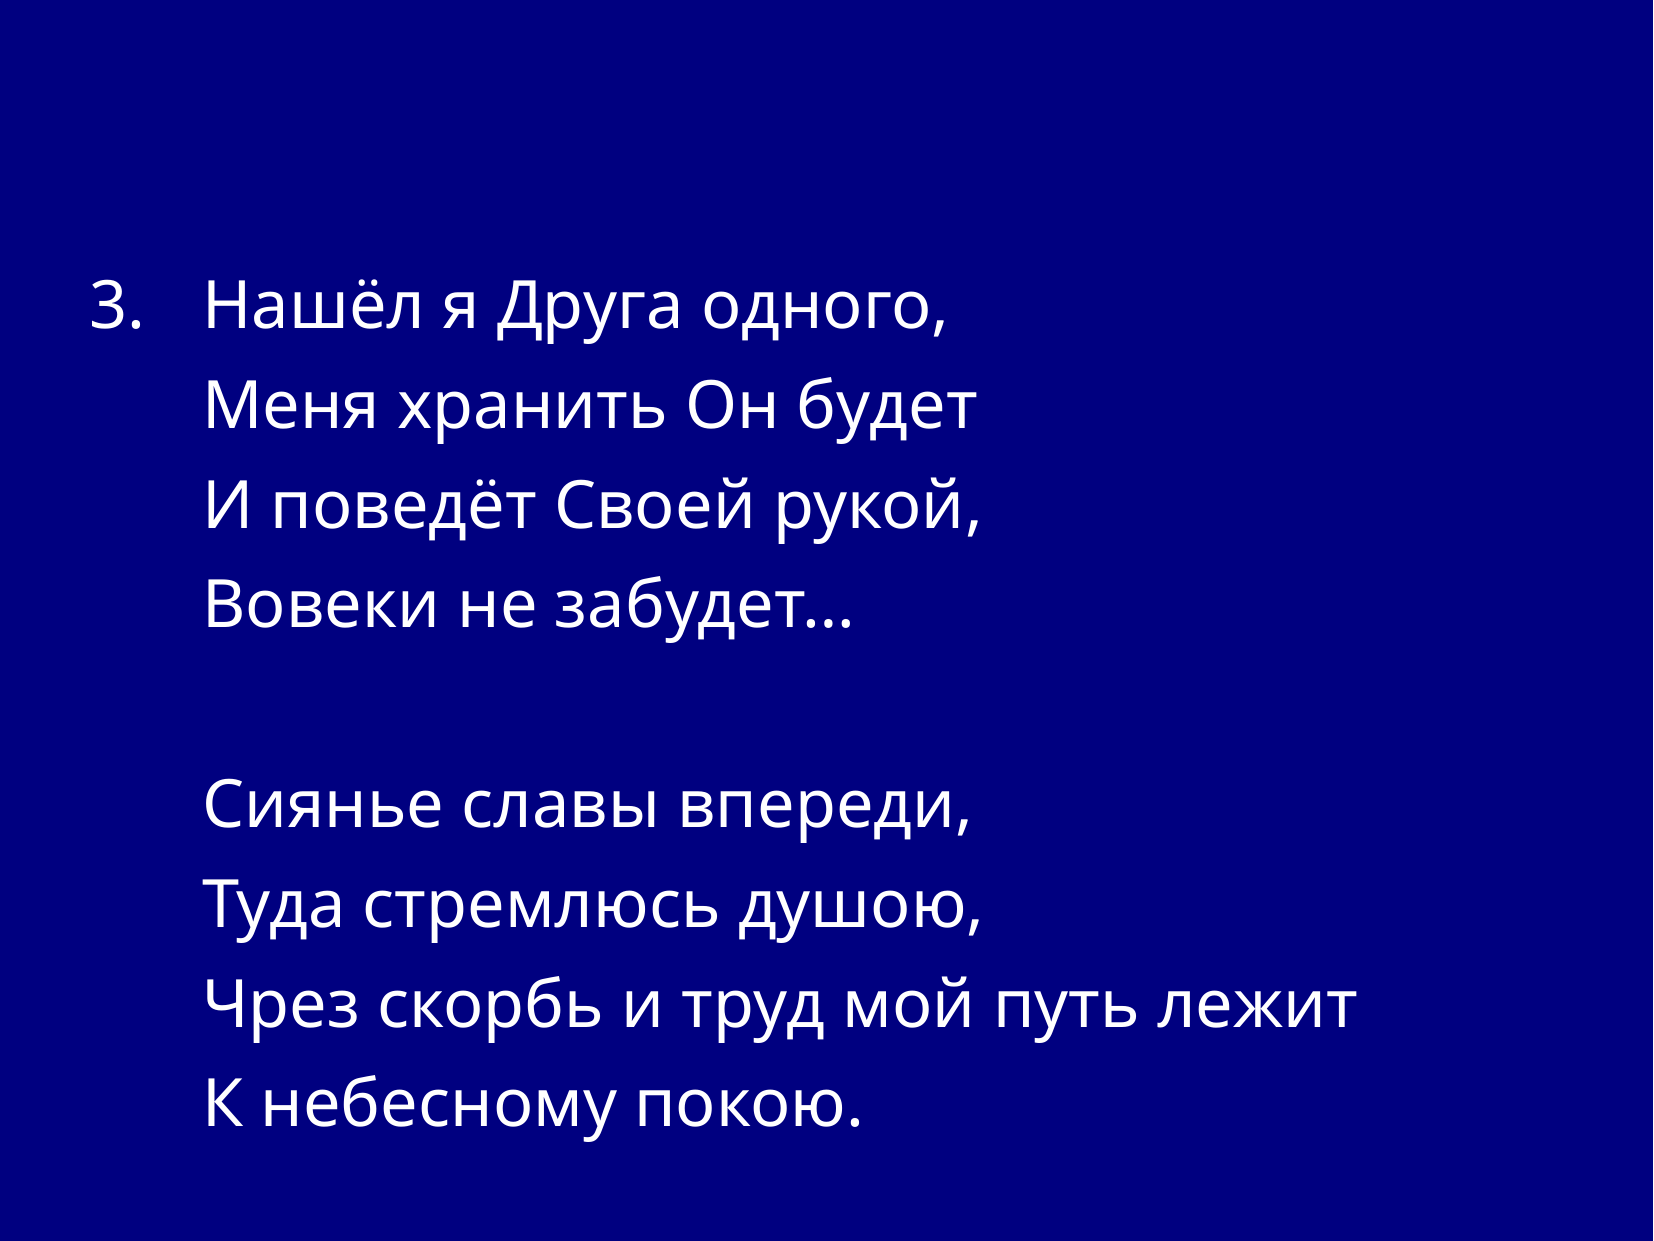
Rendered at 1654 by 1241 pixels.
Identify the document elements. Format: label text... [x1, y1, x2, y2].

text_box 3. Нашёл я Друга одного, Меня хранить Он будет И поведёт Своей рукой, Вовеки не забудет… Сиянье славы впереди, Туда стремлюсь душою, Чрез скорбь и труд мой путь лежит К небесному покою. [75, 150, 1576, 1163]
